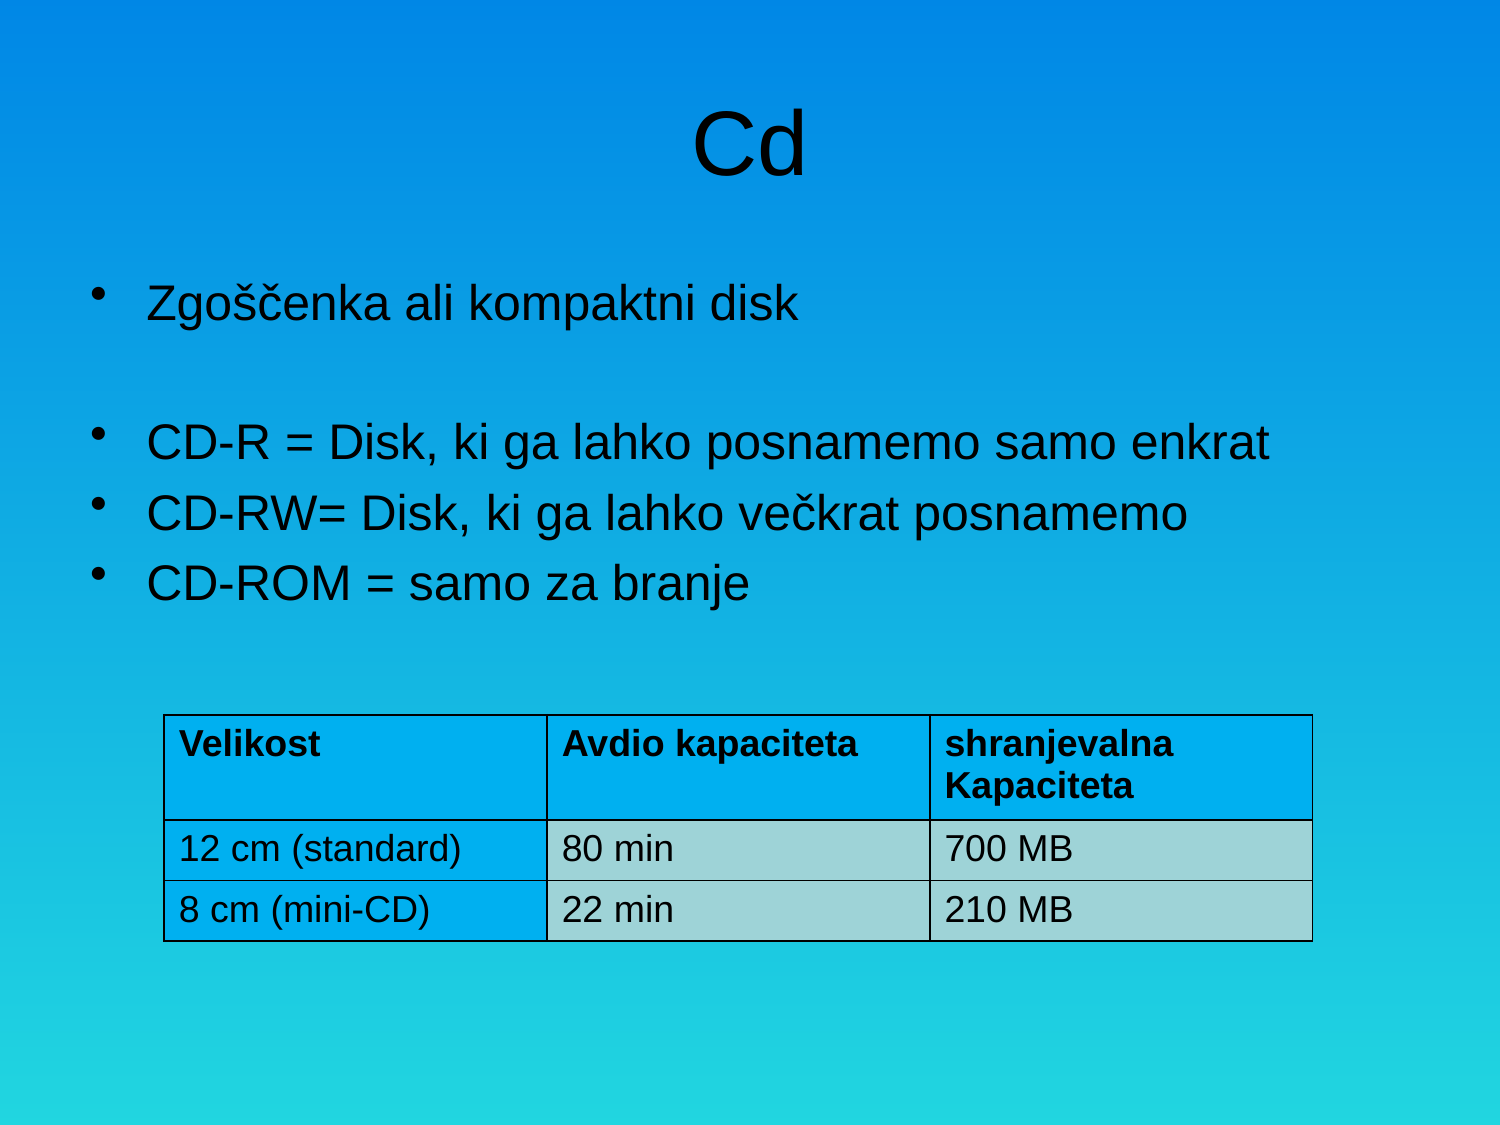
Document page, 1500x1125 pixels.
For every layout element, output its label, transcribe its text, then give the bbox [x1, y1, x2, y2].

title Cd [75, 45, 1425, 233]
list Zgoščenka ali kompaktni disk CD-R = Disk, ki ga lahko posnamemo samo enkrat CD-RW= Disk, ki ga lahko večkrat posnamemo CD-ROM = samo za branje [75, 262, 1425, 809]
table_header Avdio kapaciteta [548, 716, 929, 819]
table_cell 700 MB [931, 821, 1312, 880]
table_cell 210 MB [931, 881, 1312, 940]
table_header Velikost [165, 716, 546, 819]
table_cell 8 cm (mini-CD) [165, 881, 546, 940]
table_cell 80 min [548, 821, 929, 880]
table_header shranjevalna Kapaciteta [931, 716, 1312, 819]
table_cell 12 cm (standard) [165, 821, 546, 880]
table_cell 22 min [548, 881, 929, 940]
